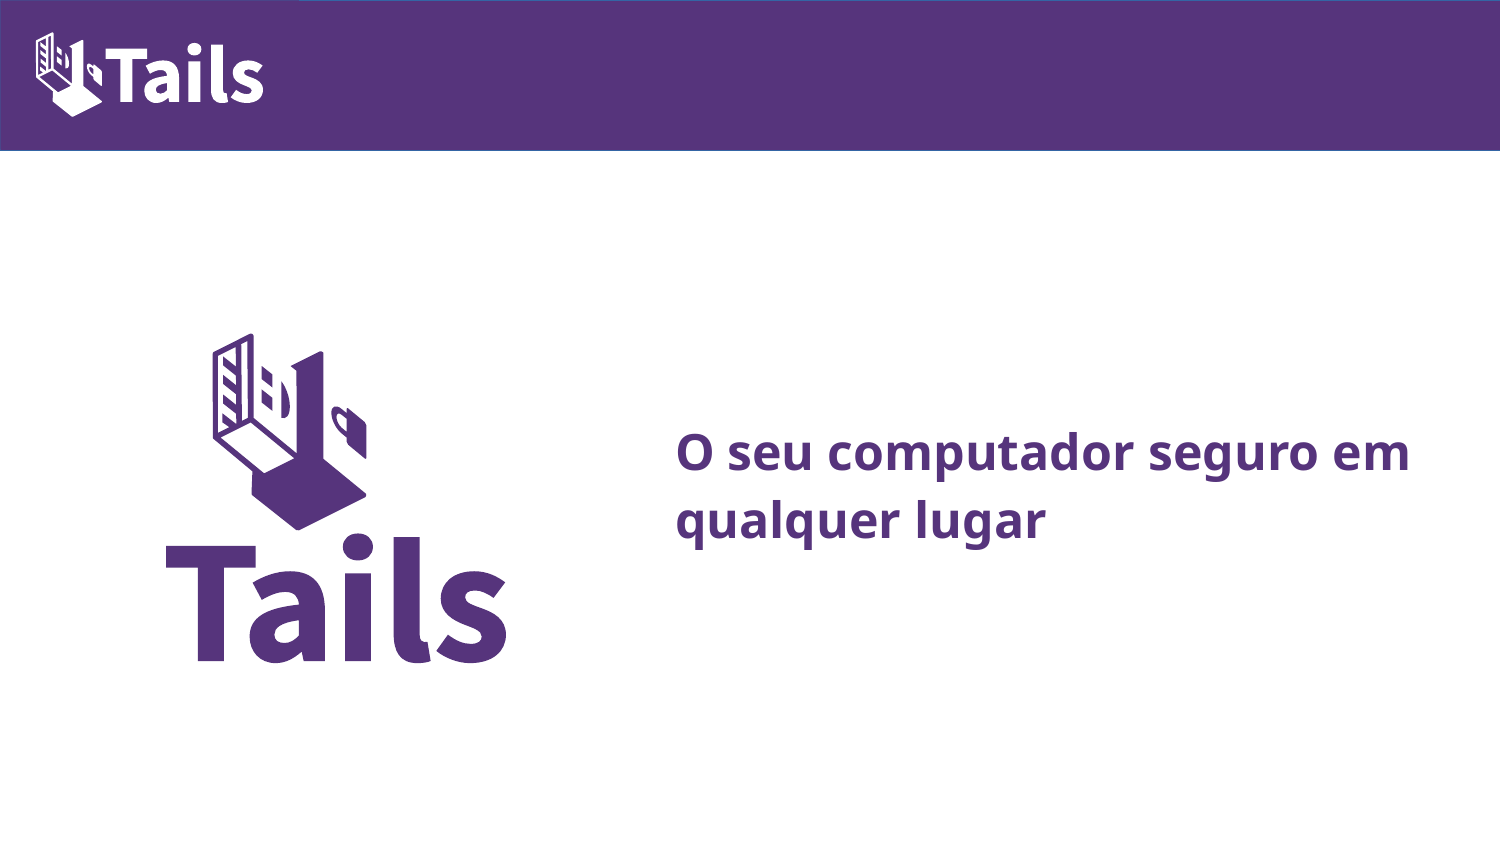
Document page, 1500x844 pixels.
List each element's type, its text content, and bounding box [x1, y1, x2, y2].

picture [139, 302, 533, 695]
title O seu computador seguro em qualquer lugar [675, 390, 1463, 580]
